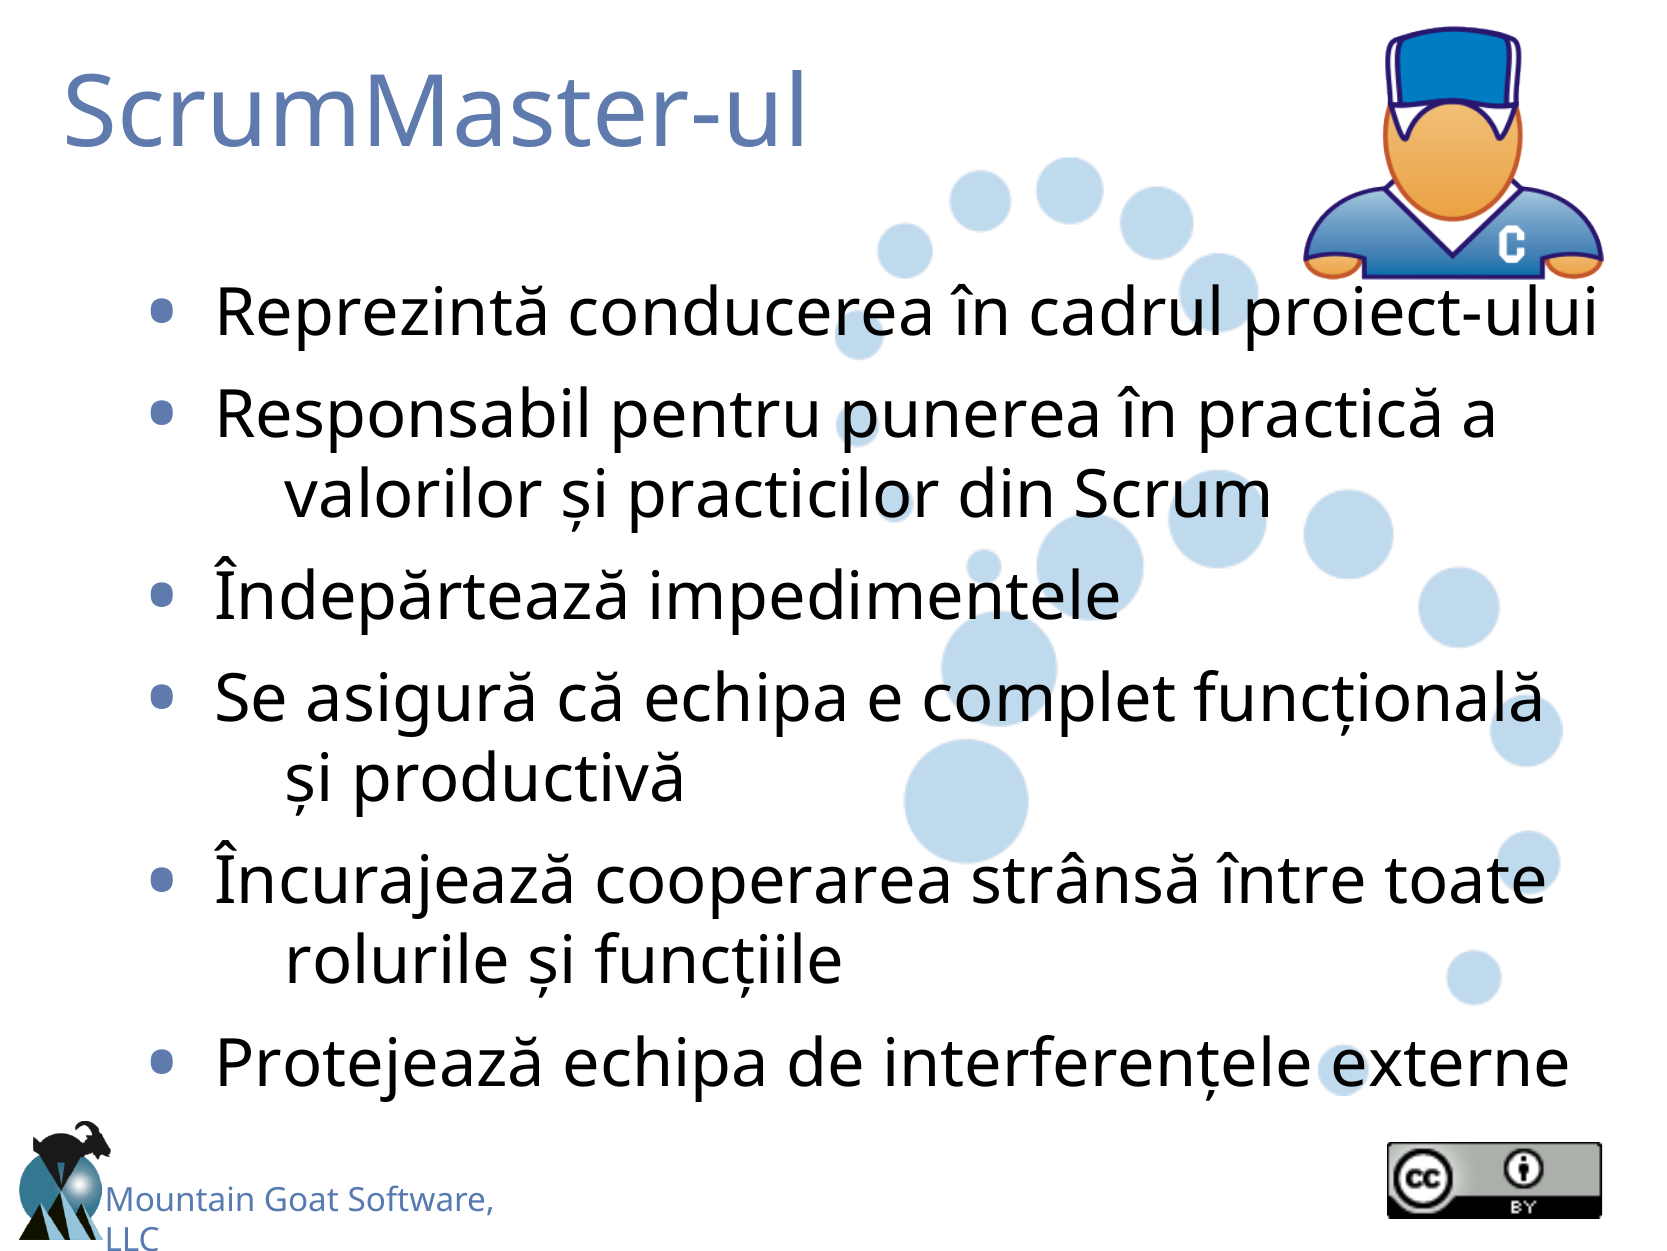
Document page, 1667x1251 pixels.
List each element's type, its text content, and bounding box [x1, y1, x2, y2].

title ScrumMaster-ul [56, 18, 1609, 194]
picture [1303, 26, 1604, 280]
list Reprezintă conducerea în cadrul proiect-ului Responsabil pentru punerea în practică a valorilor și practicilor din Scrum Îndepărtează impedimentele Se asigură că echipa e complet funcțională și productivă Încurajează cooperarea strânsă între toate rolurile și funcțiile Protejează echipa de interferențele externe [56, 262, 1609, 1122]
